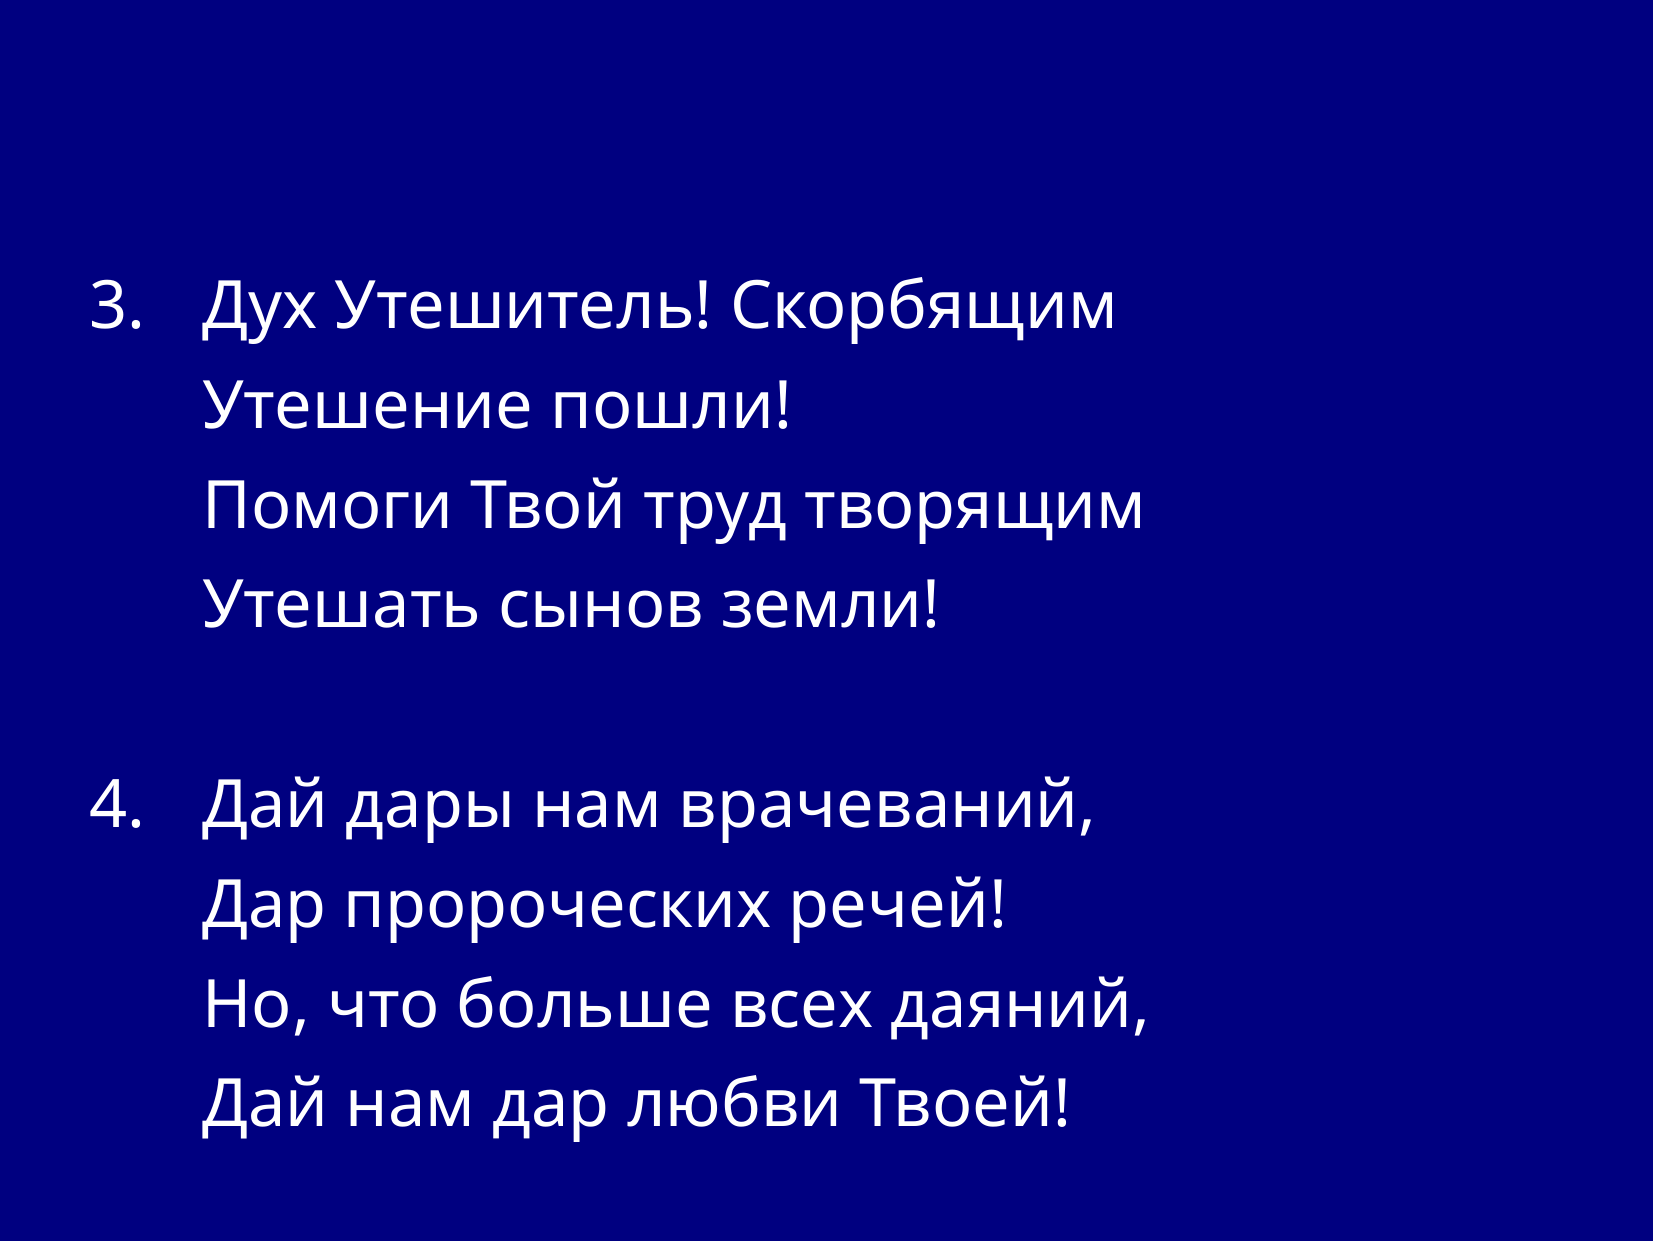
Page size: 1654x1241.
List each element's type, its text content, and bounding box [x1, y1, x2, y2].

text_box 3. Дух Утешитель! Скорбящим Утешение пошли! Помоги Твой труд творящим Утешать сынов земли! 4. Дай дары нам врачеваний, Дар пророческих речей! Но, что больше всех даяний, Дай нам дар любви Твоей! [75, 150, 1576, 1163]
